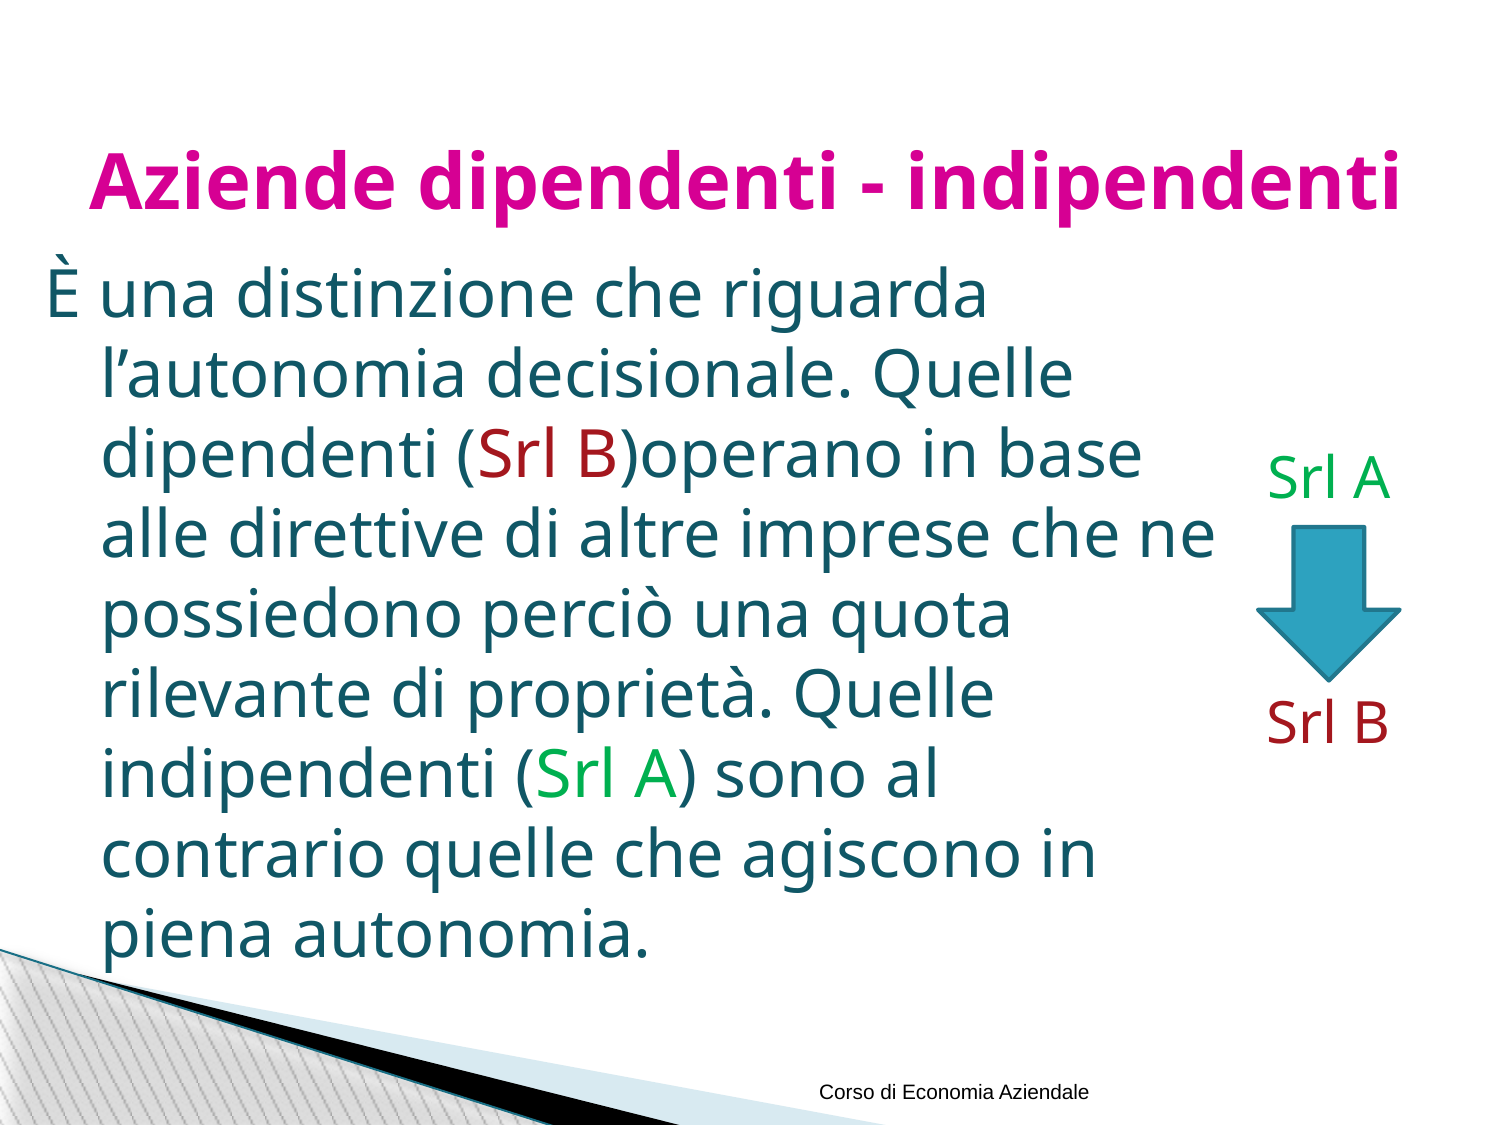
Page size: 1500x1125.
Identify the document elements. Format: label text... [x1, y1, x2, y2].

text_box È una distinzione che riguarda l’autonomia decisionale. Quelle dipendenti (Srl B)operano in base alle direttive di altre imprese che ne possiedono perciò una quota rilevante di proprietà. Quelle indipendenti (Srl A) sono al contrario quelle che agiscono in piena autonomia. [29, 243, 1235, 988]
text_box [1257, 527, 1400, 681]
title Aziende dipendenti - indipendenti [75, 45, 1425, 233]
footer Corso di Economia Aziendale [718, 1051, 1105, 1112]
text_box Srl A Srl B [1187, 432, 1471, 811]
